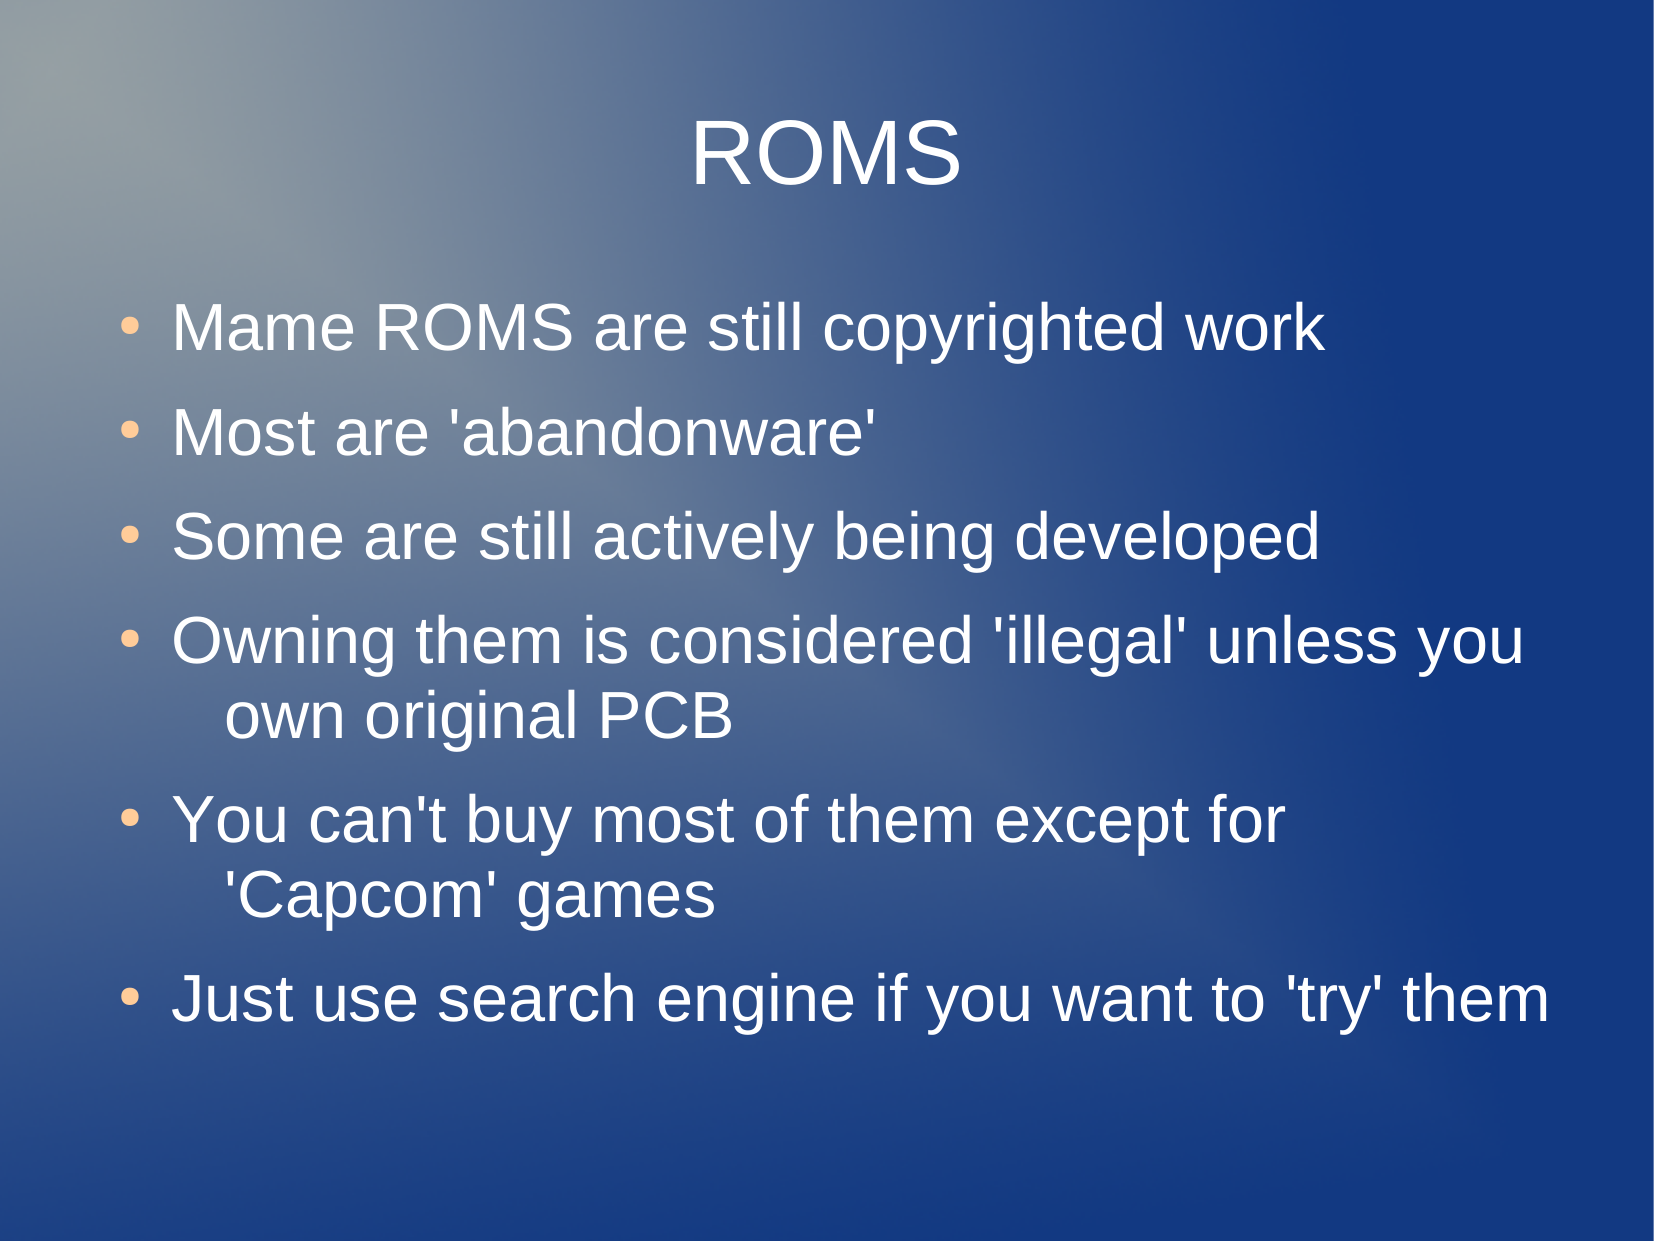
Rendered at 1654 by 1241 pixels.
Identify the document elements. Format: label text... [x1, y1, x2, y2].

title ROMS [82, 56, 1571, 250]
list Mame ROMS are still copyrighted work Most are 'abandonware' Some are still actively being developed Owning them is considered 'illegal' unless you own original PCB You can't buy most of them except for 'Capcom' games Just use search engine if you want to 'try' them [82, 290, 1571, 1094]
picture [0, 0, 1654, 1241]
